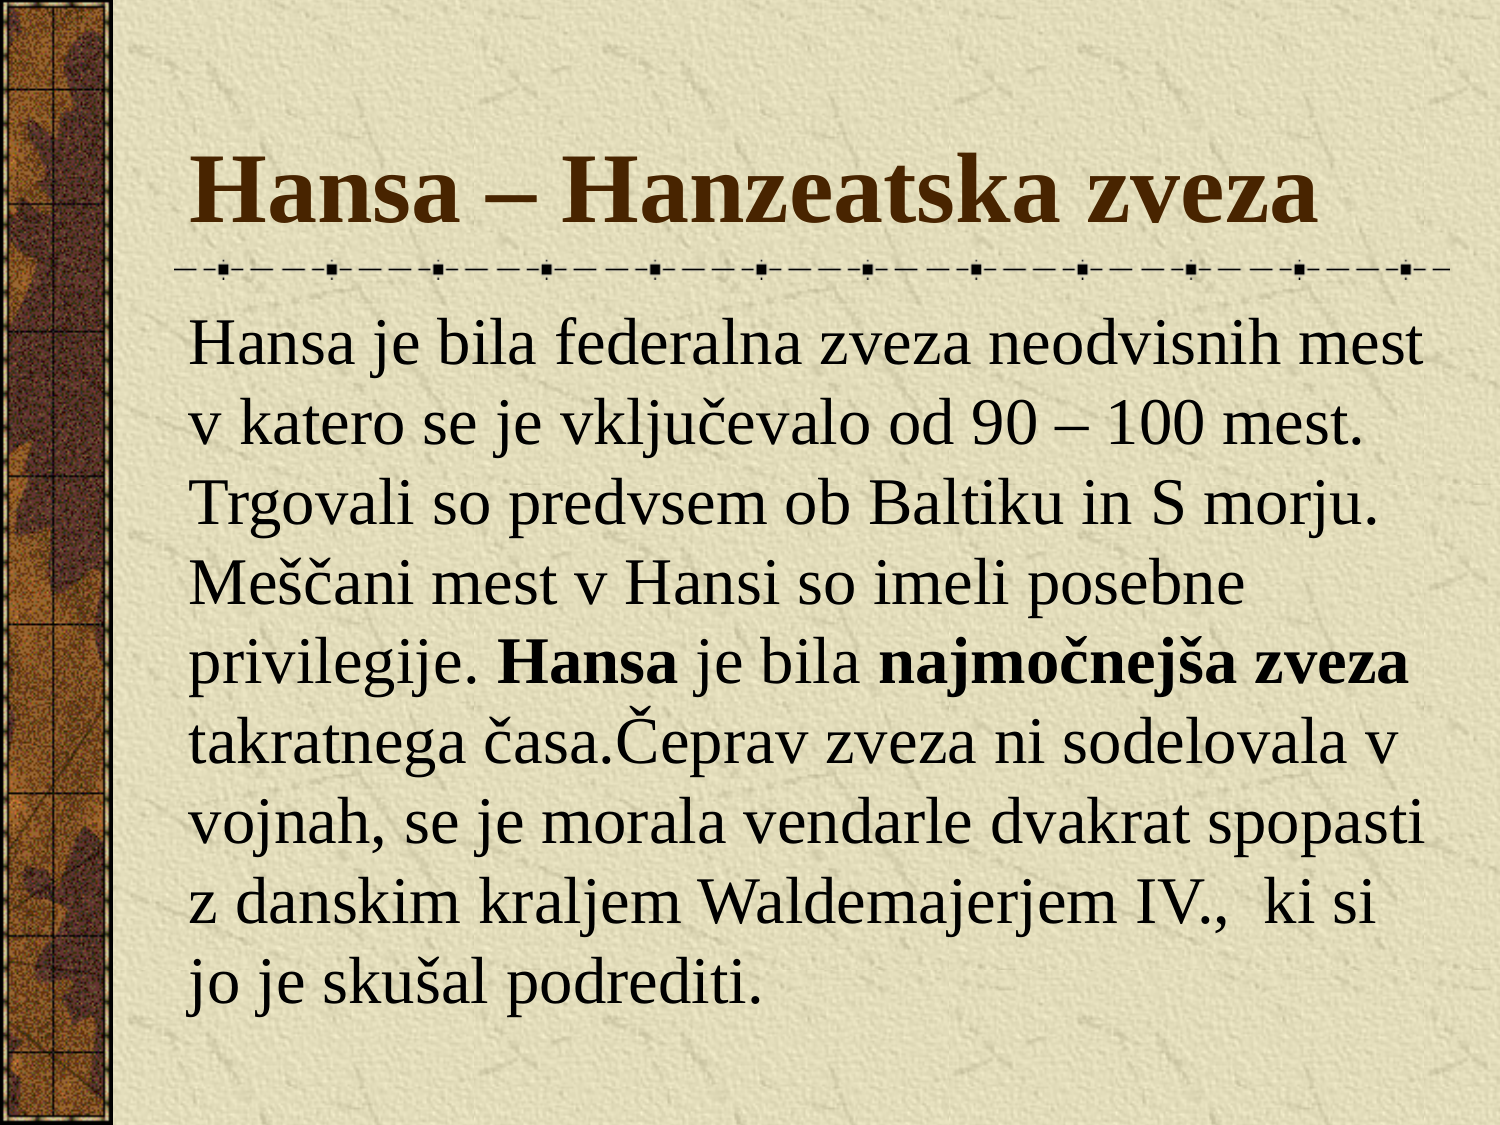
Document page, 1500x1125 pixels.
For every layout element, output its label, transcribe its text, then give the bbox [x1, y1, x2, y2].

list Hansa je bila federalna zveza neodvisnih mest v katero se je vključevalo od 90 – 100 mest. Trgovali so predvsem ob Baltiku in S morju. Meščani mest v Hansi so imeli posebne privilegije. Hansa je bila najmočnejša zveza takratnega časa.Čeprav zveza ni sodelovala v vojnah, se je morala vendarle dvakrat spopasti z danskim kraljem Waldemajerjem IV., ki si jo je skušal podrediti. [174, 289, 1459, 1071]
title Hansa – Hanzeatska zveza [174, 62, 1450, 250]
picture [0, 0, 1500, 1125]
